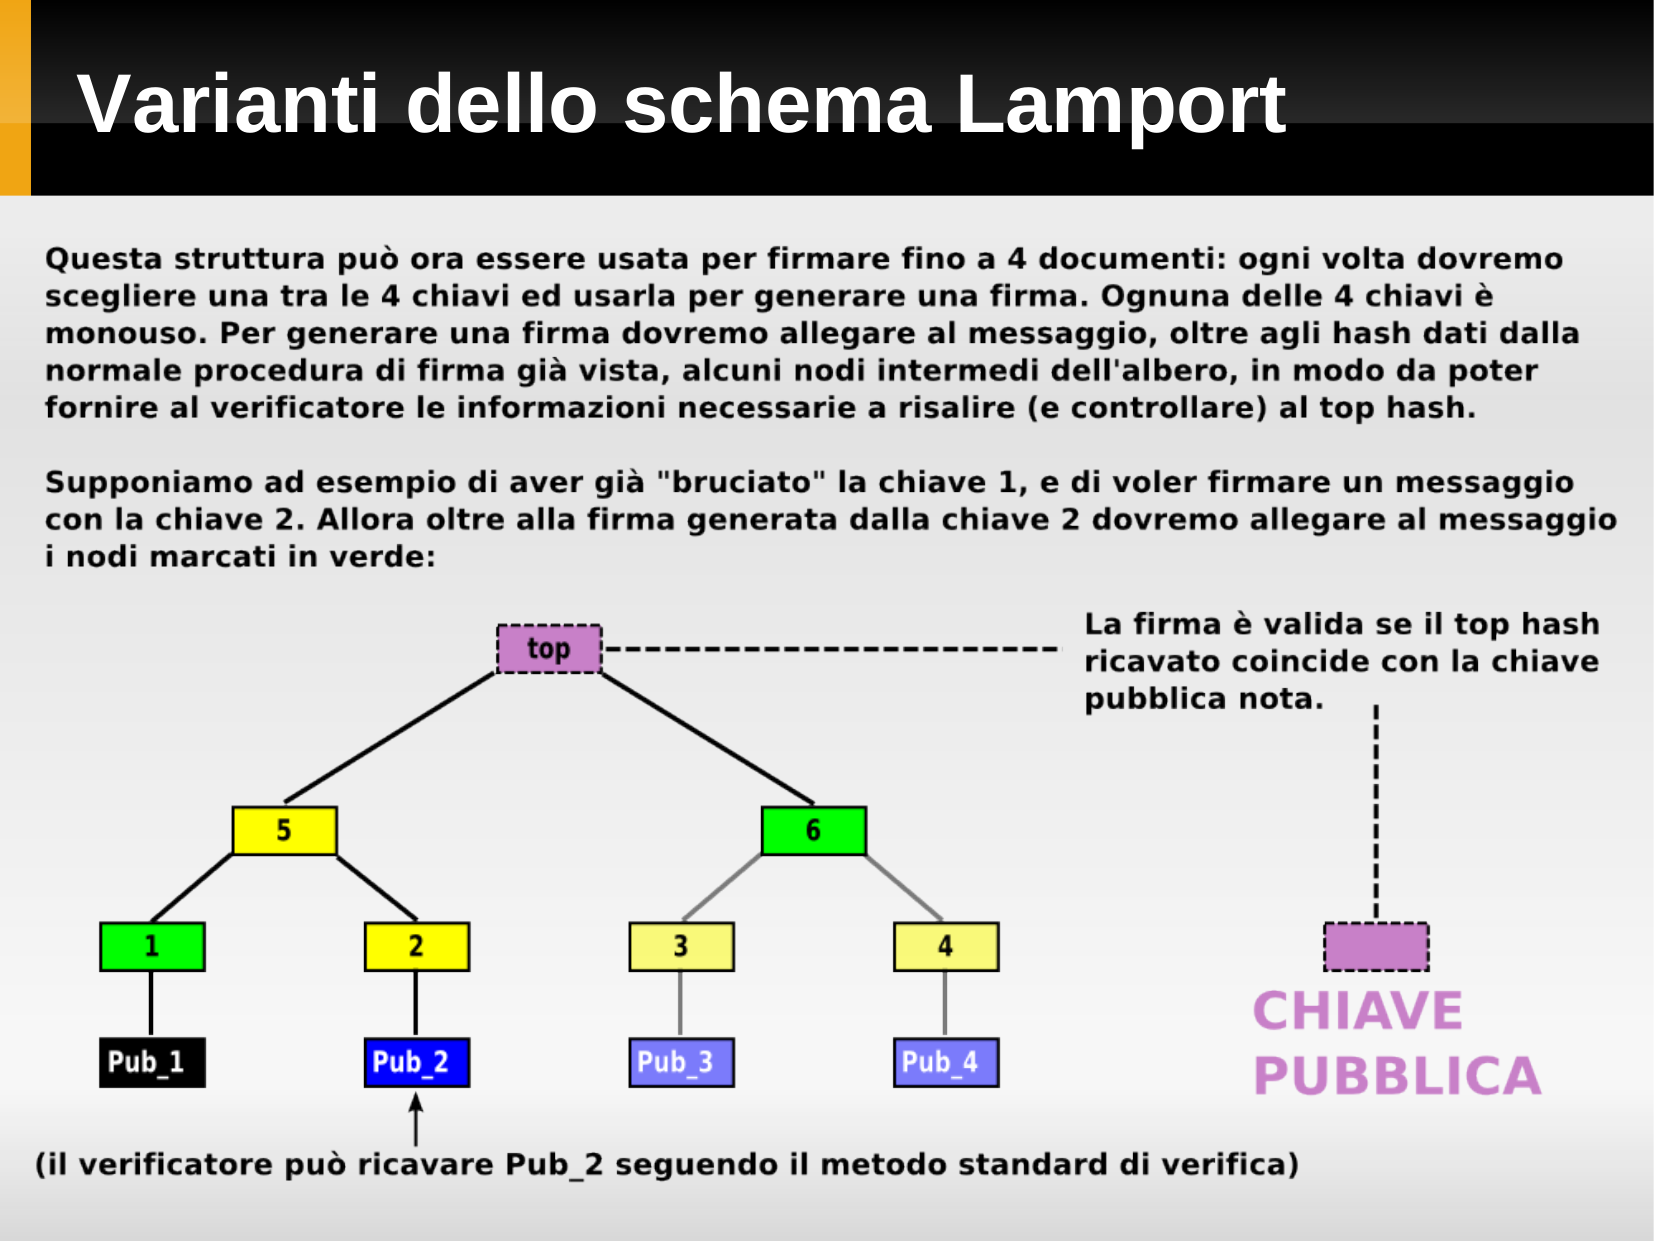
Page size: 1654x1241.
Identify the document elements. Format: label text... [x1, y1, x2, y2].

title Varianti dello schema Lamport [76, 7, 1565, 200]
picture [0, 0, 1654, 1241]
